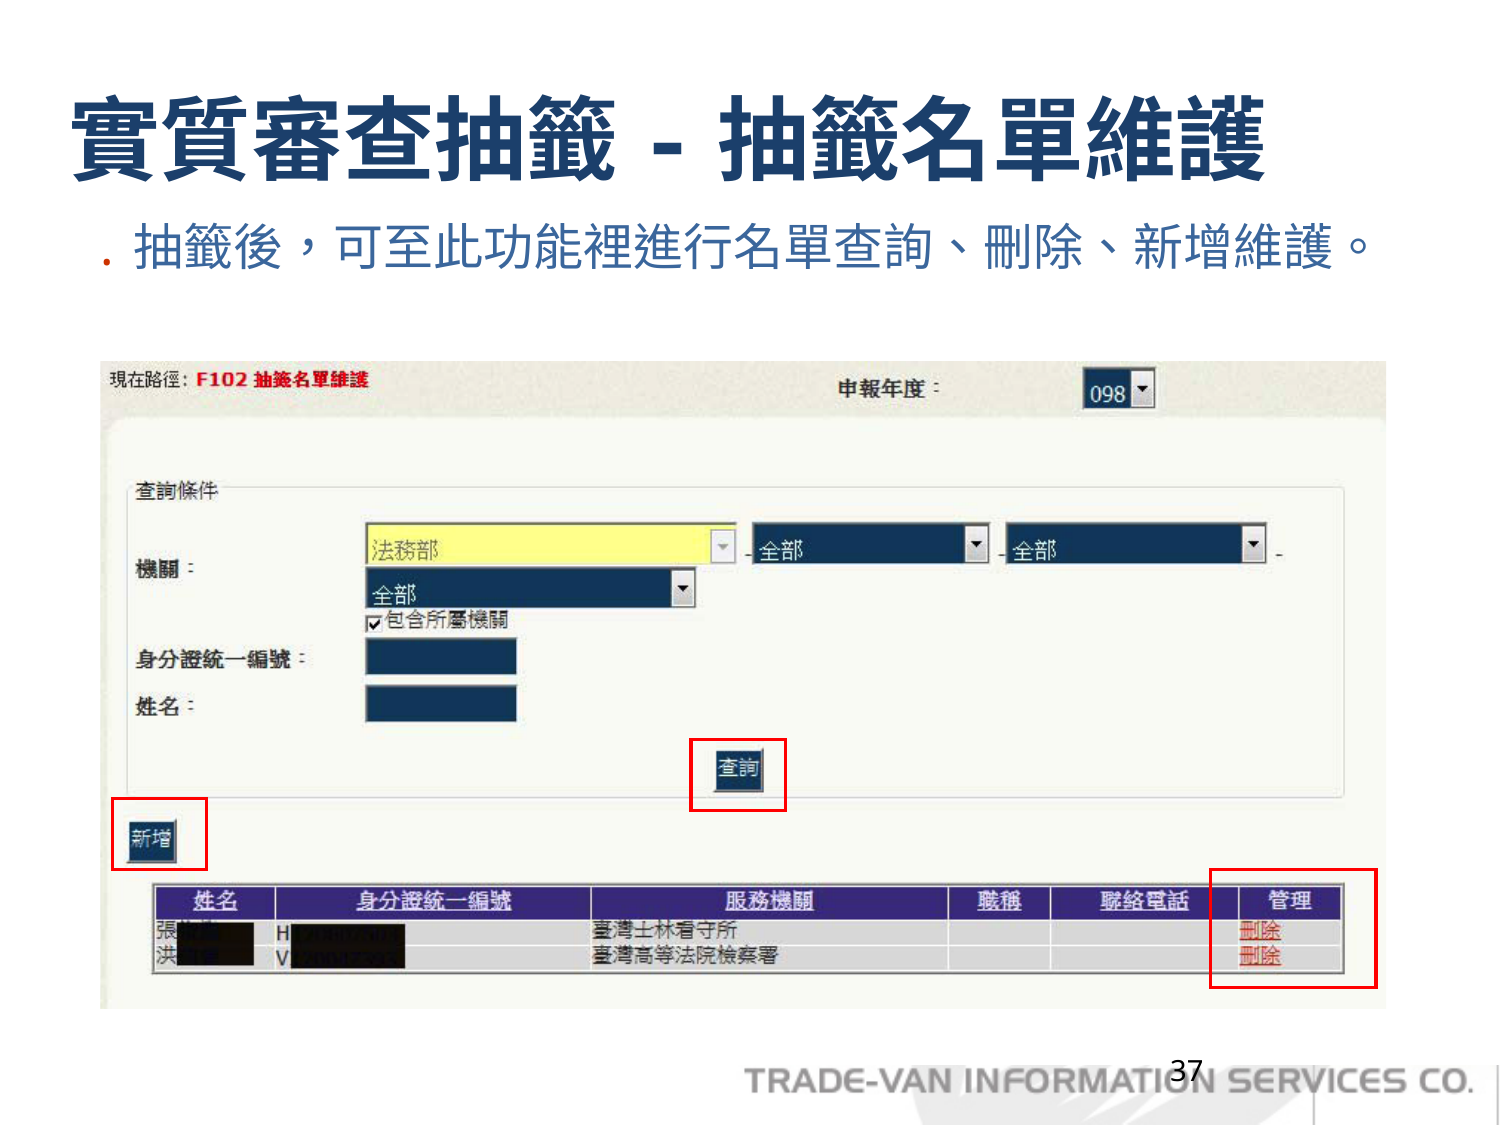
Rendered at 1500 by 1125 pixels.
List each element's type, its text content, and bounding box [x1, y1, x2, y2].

text_box ․抽籤後，可至此功能裡進行名單查詢、刪除、新增維護。 [77, 208, 1412, 326]
picture [100, 361, 1387, 1009]
text_box [0, 0, 1500, 1100]
text_box 實質審查抽籤-抽籤名單維護 [53, 43, 1403, 230]
